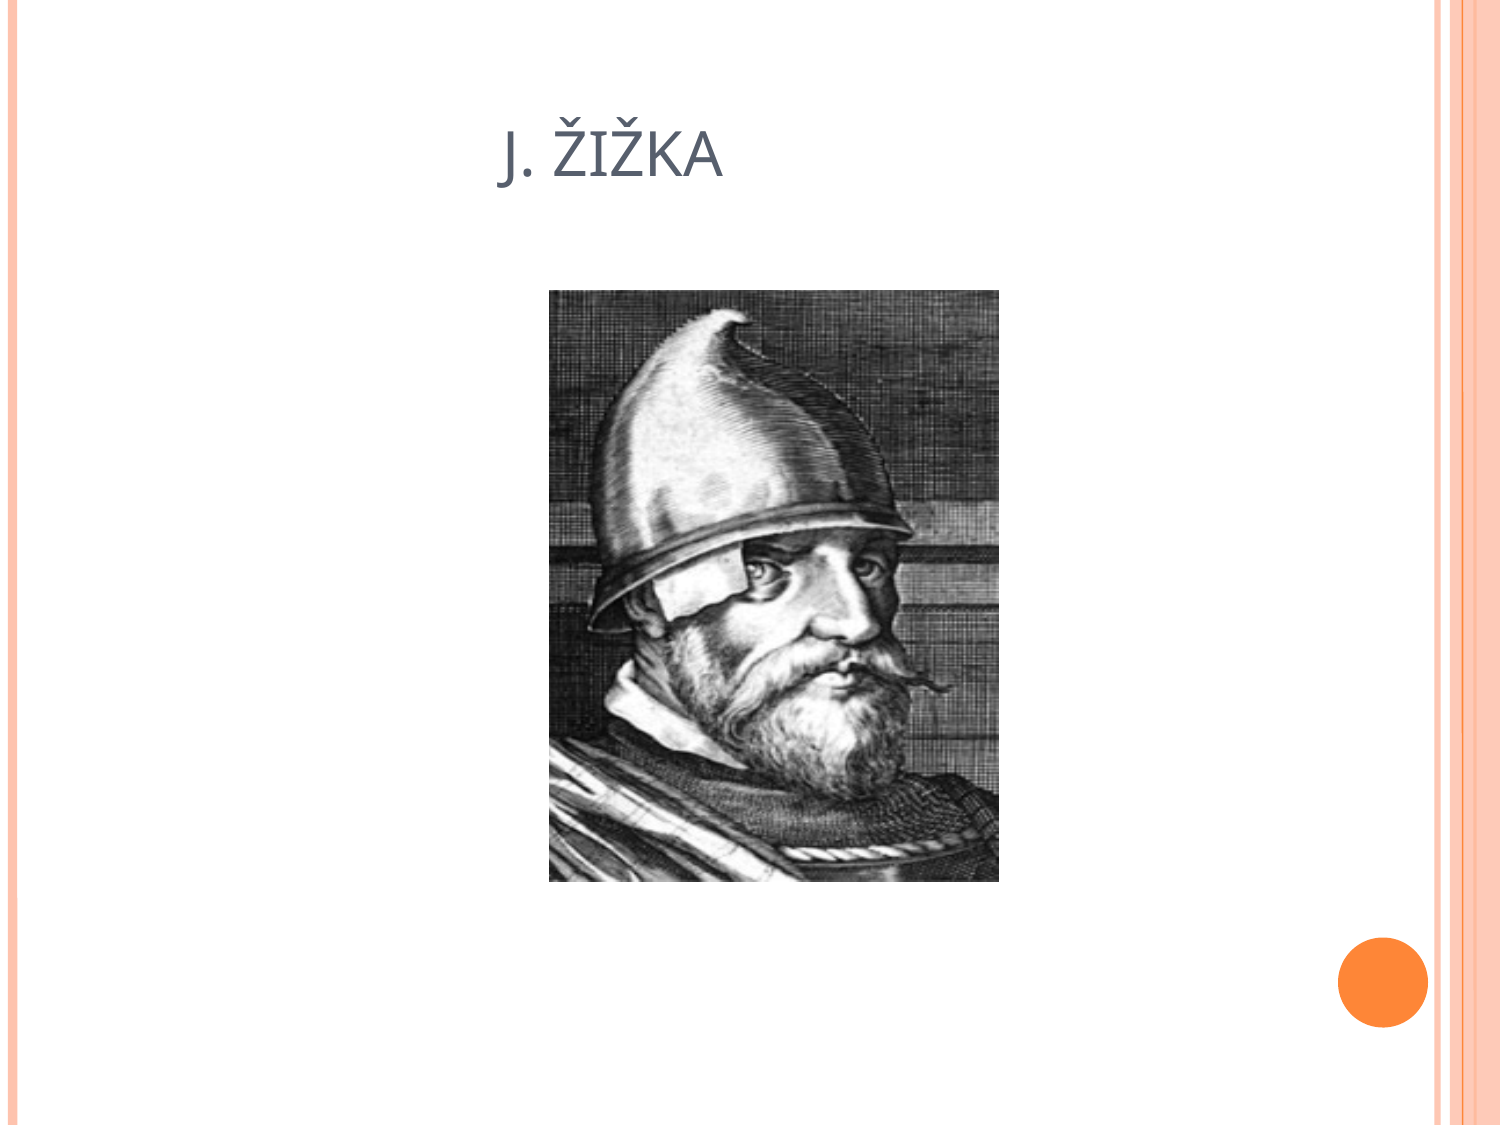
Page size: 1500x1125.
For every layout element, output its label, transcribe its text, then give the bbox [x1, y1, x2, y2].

picture [549, 290, 999, 882]
title J. Žižka [487, 66, 1500, 197]
